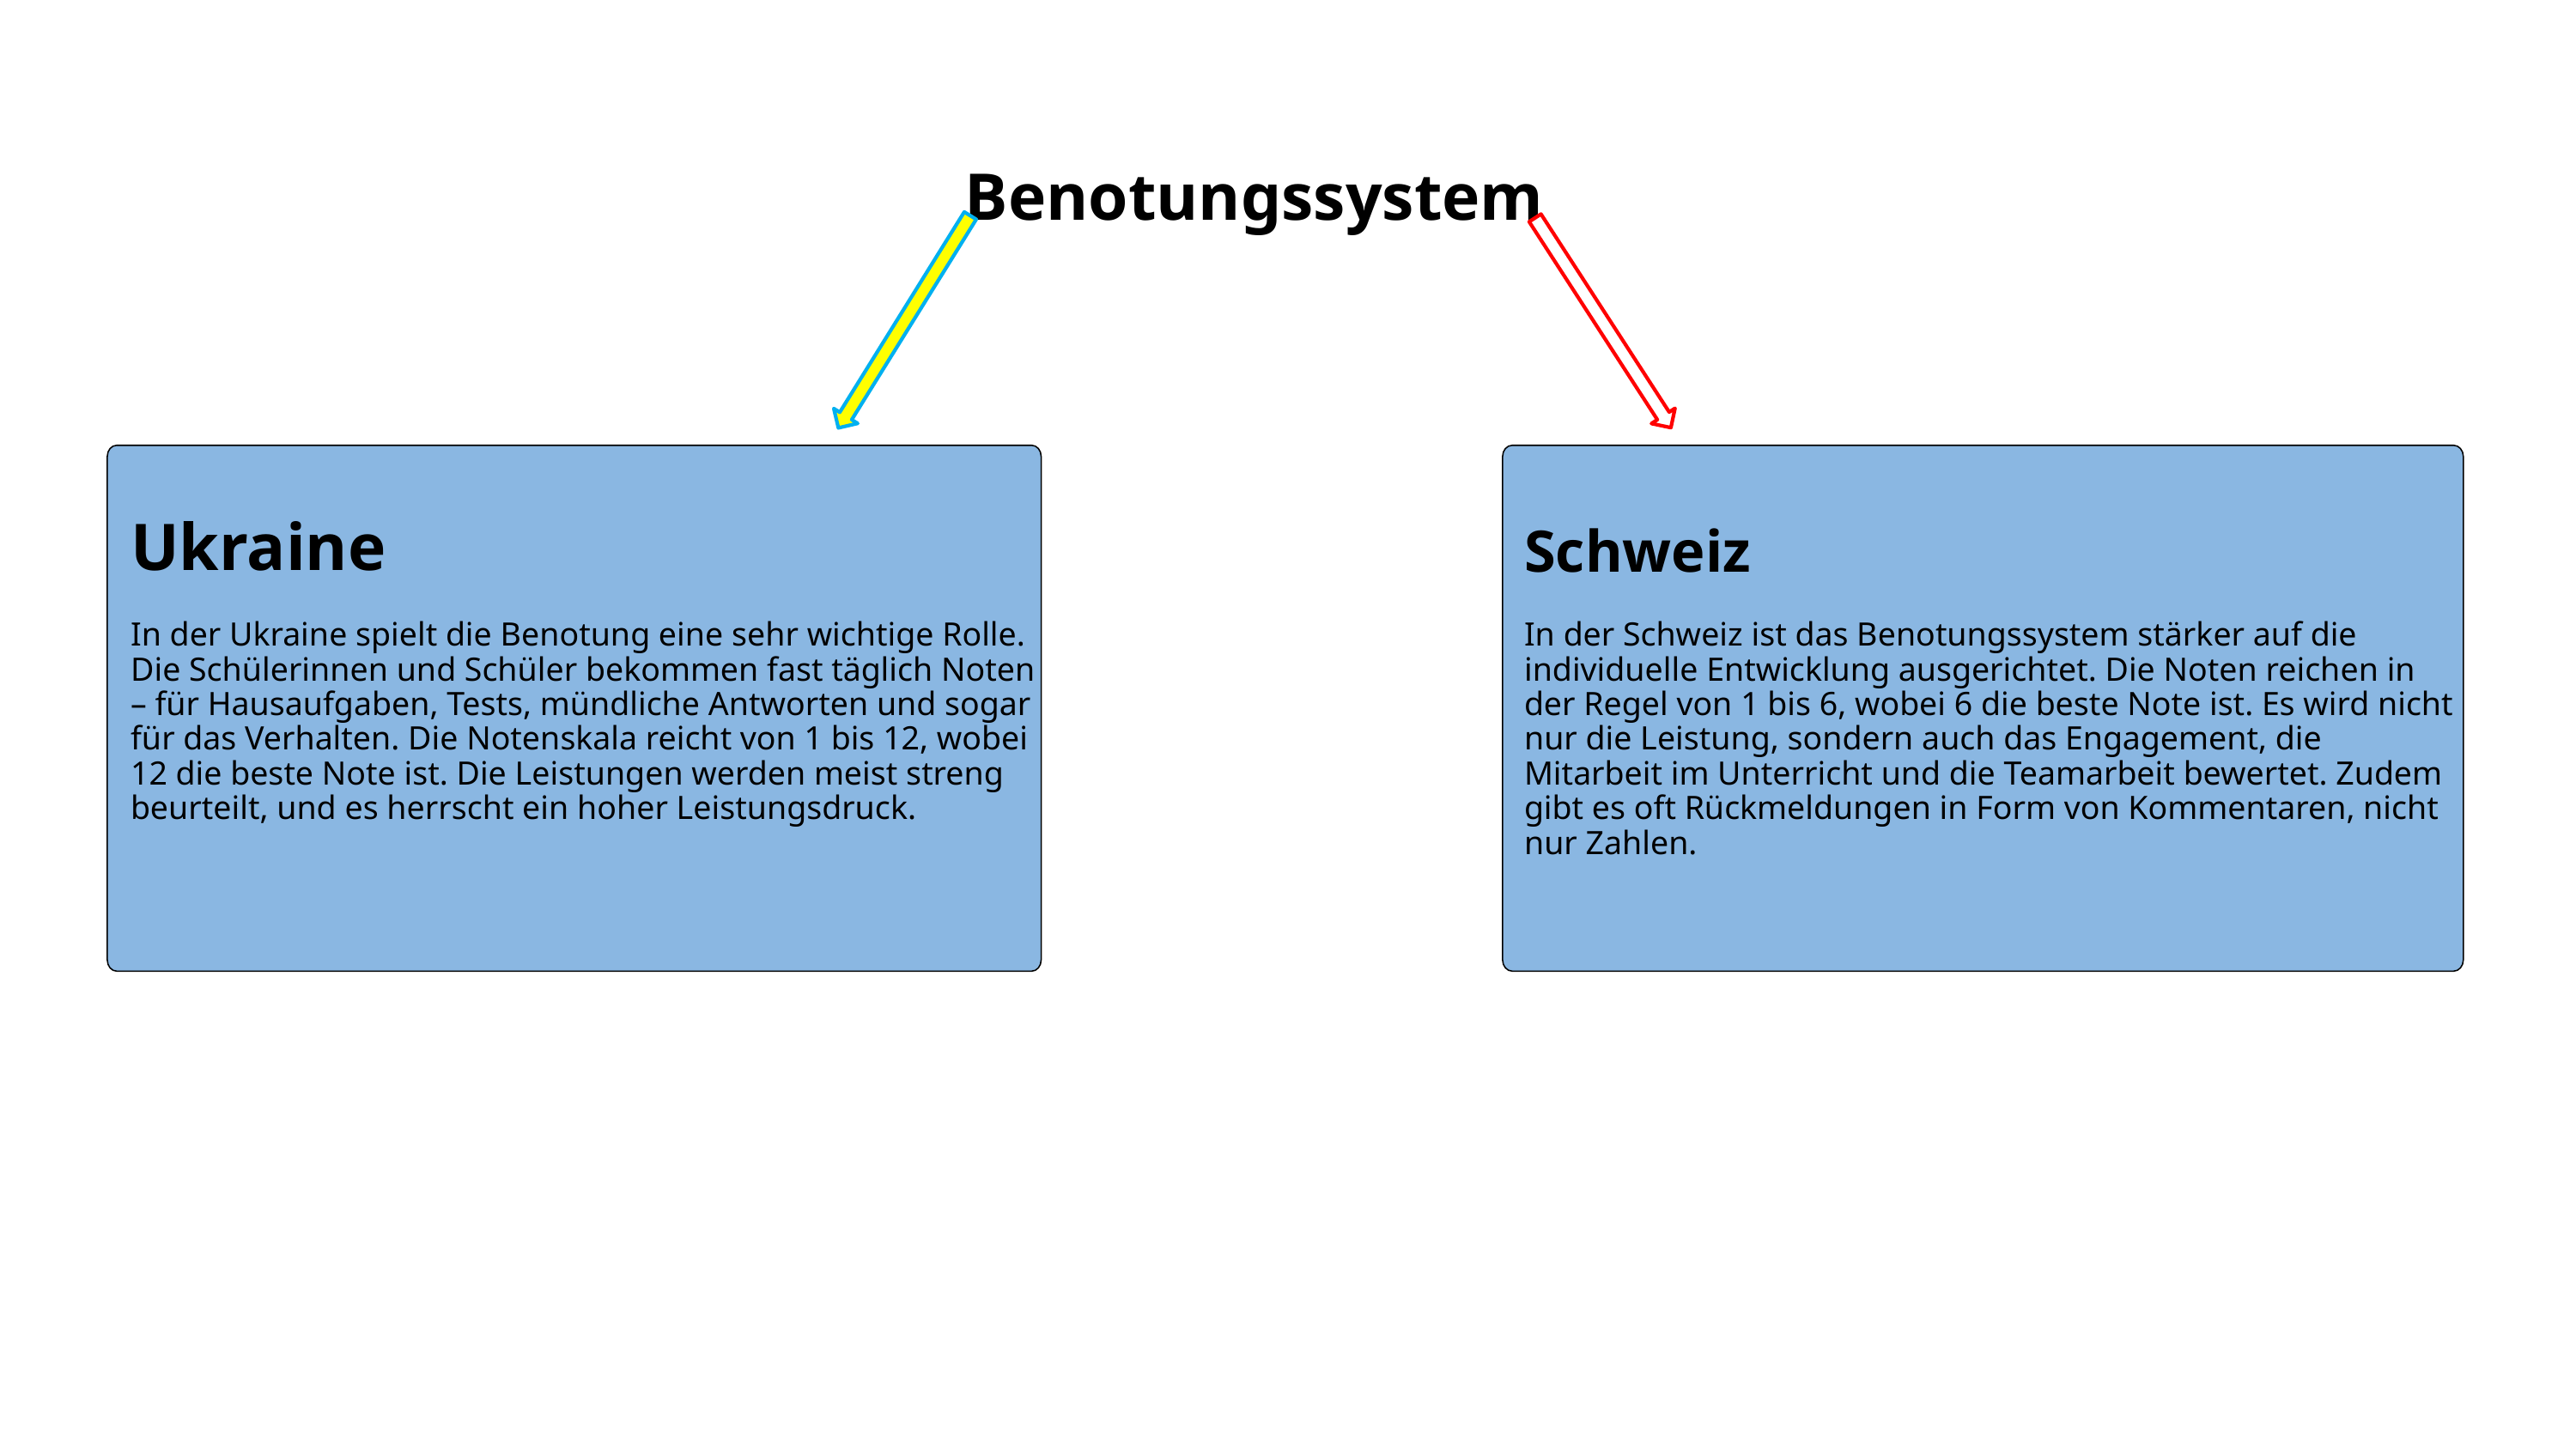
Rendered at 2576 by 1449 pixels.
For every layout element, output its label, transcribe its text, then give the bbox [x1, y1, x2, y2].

text_box [106, 211, 1042, 972]
text_box Schweiz In der Schweiz ist das Benotungssystem stärker auf die individuelle Entwicklung ausgerichtet. Die Noten reichen in der Regel von 1 bis 6, wobei 6 die beste Note ist. Es wird nicht nur die Leistung, sondern auch das Engagement, die Mitarbeit im Unterricht und die Teamarbeit bewertet. Zudem gibt es oft Rückmeldungen in Form von Kommentaren, nicht nur Zahlen. [1524, 549, 2458, 824]
text_box Benotungssystem [951, 94, 1558, 219]
text_box Ukraine In der Ukraine spielt die Benotung eine sehr wichtige Rolle. Die Schülerinnen und Schüler bekommen fast täglich Noten – für Hausaufgaben, Tests, mündliche Antworten und sogar für das Verhalten. Die Notenskala reicht von 1 bis 12, wobei 12 die beste Note ist. Die Leistungen werden meist streng beurteilt, und es herrscht ein hoher Leistungsdruck. [131, 549, 1042, 856]
text_box [320, 542, 332, 549]
text_box [361, 541, 374, 549]
text_box [1502, 214, 2464, 972]
